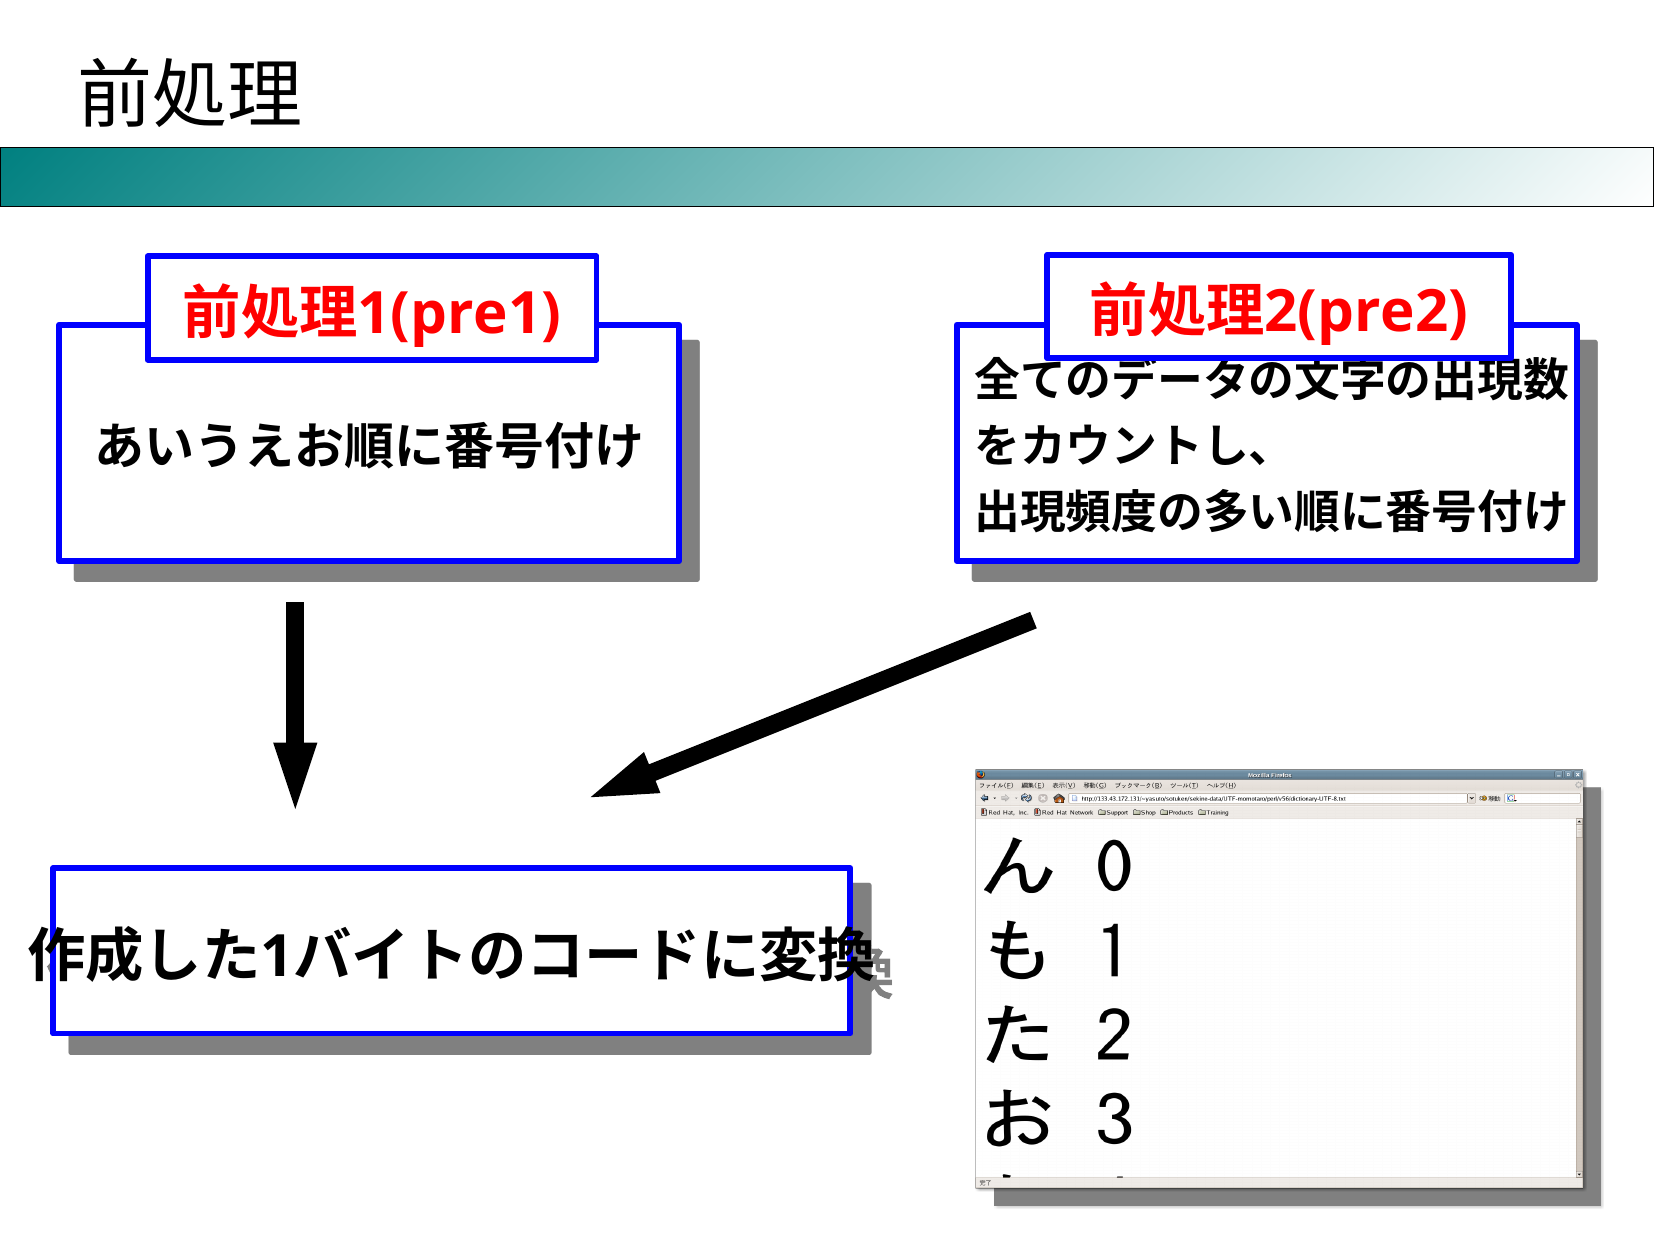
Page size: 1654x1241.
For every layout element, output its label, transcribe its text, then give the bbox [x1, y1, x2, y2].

text_box あいうえお順に番号付け [59, 324, 680, 562]
picture [973, 767, 1587, 1192]
text_box 前処理1(pre1) [147, 256, 597, 360]
text_box 前処理2(pre2) [1047, 254, 1512, 359]
title 前処理 [77, 29, 1566, 149]
text_box 作成した1バイトのコードに変換 [53, 868, 851, 1034]
text_box 全てのデータの文字の出現数 をカウントし、 出現頻度の多い順に番号付け [956, 324, 1577, 562]
